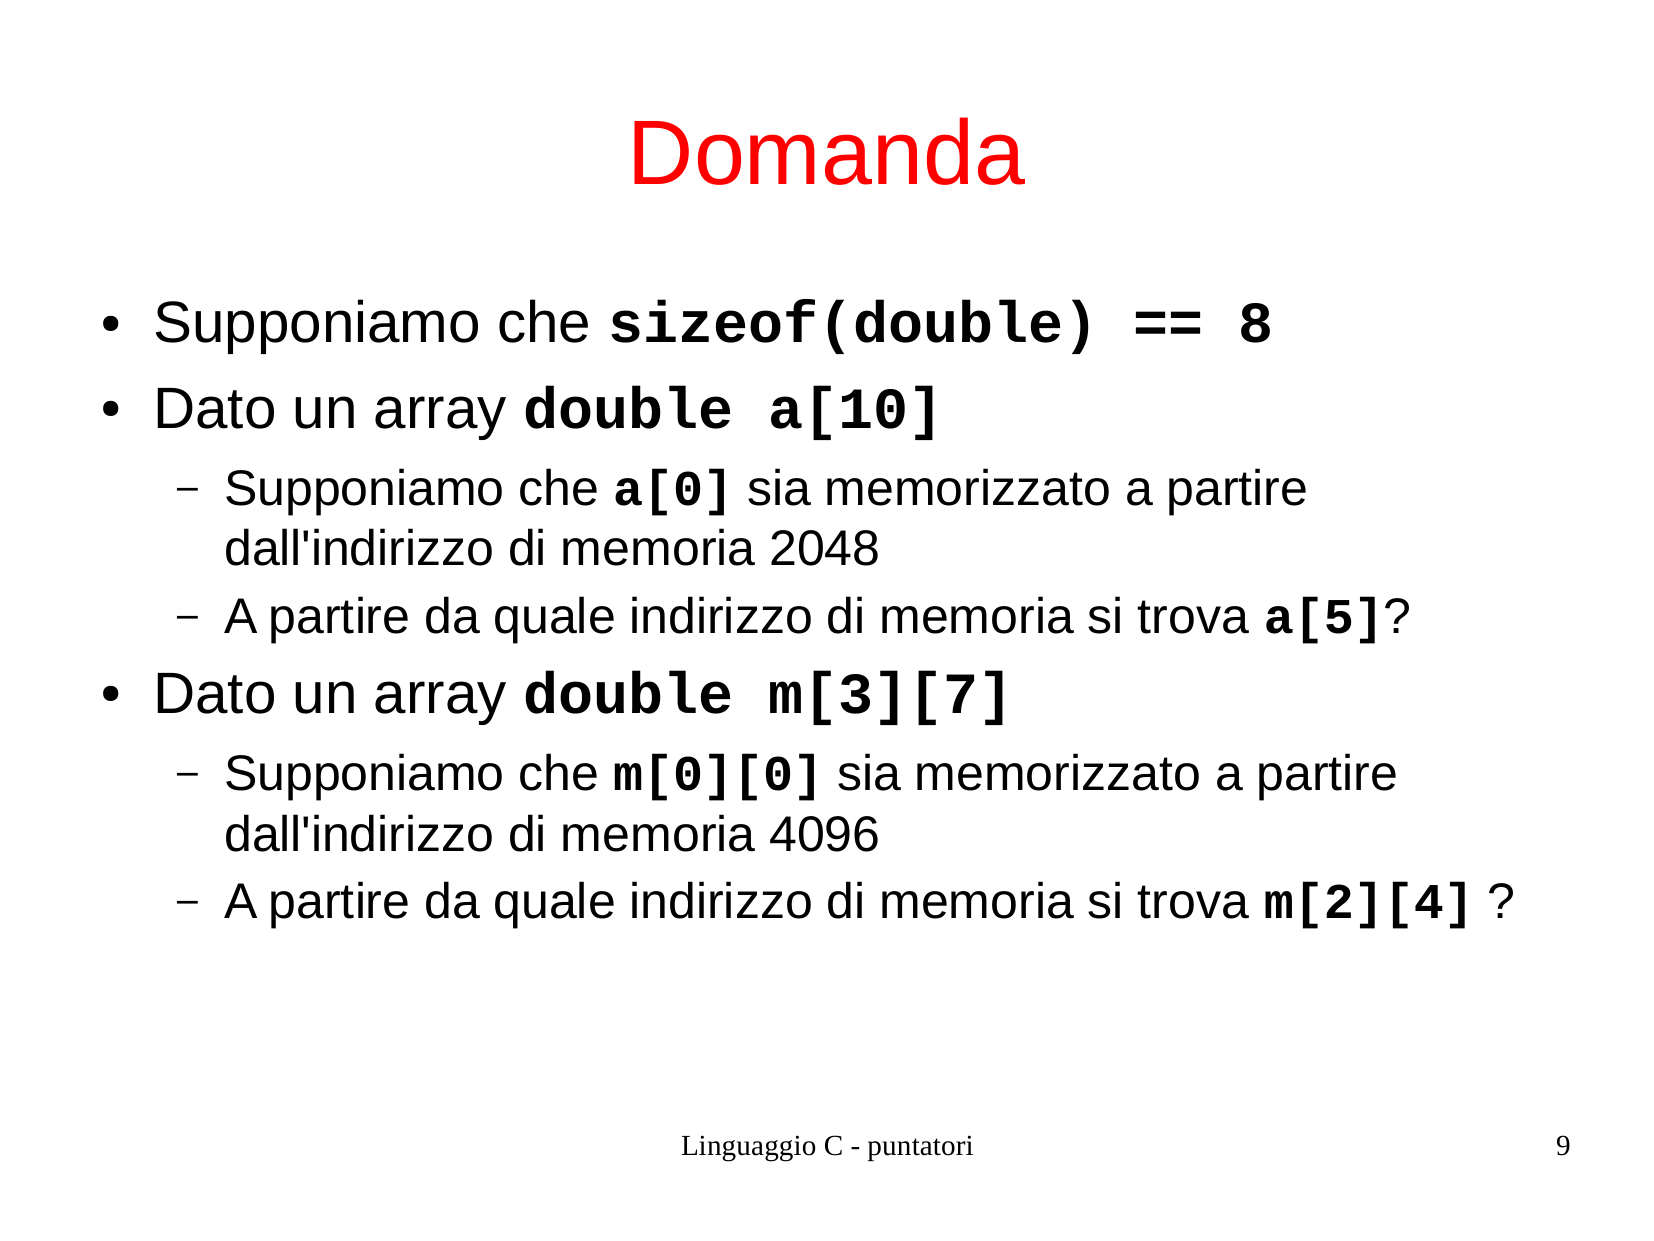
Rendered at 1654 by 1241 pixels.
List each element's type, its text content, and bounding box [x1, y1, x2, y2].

title Domanda [82, 49, 1571, 257]
list Supponiamo che sizeof(double) == 8 Dato un array double a[10] Supponiamo che a[0] sia memorizzato a partire dall'indirizzo di memoria 2048 A partire da quale indirizzo di memoria si trova a[5]? Dato un array double m[3][7] Supponiamo che m[0][0] sia memorizzato a partire dall'indirizzo di memoria 4096 A partire da quale indirizzo di memoria si trova m[2][4] ? [82, 290, 1571, 1109]
